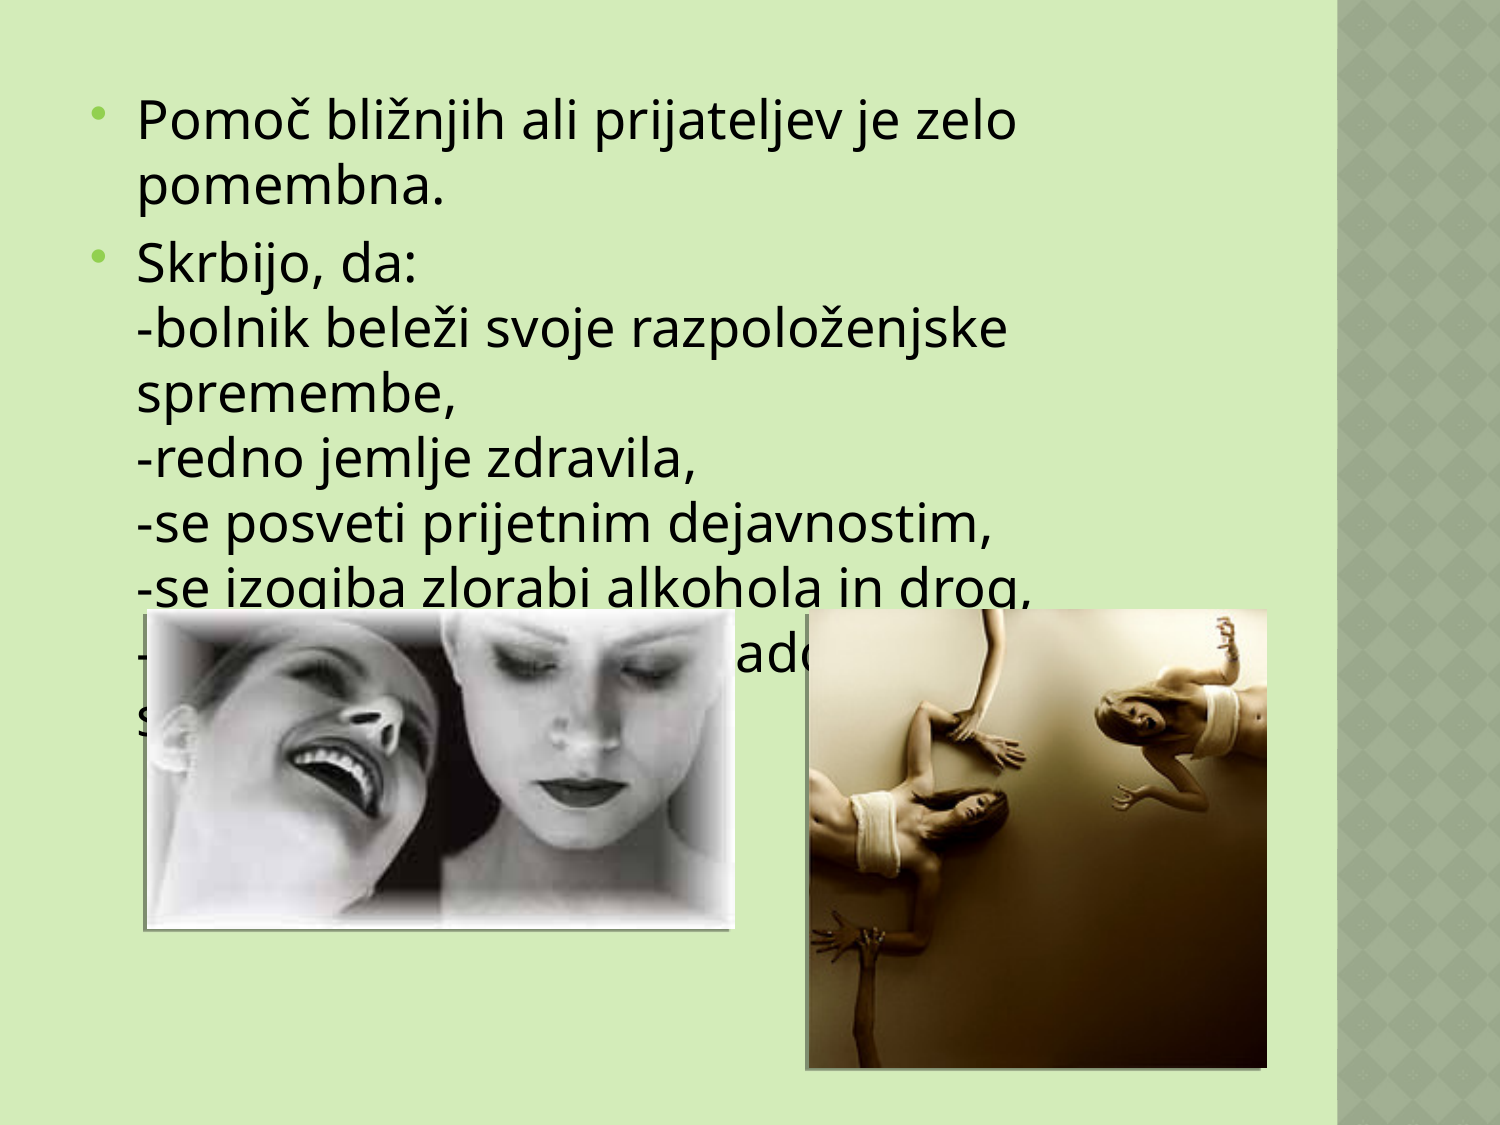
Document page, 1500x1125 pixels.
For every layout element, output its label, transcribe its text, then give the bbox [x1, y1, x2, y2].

picture [147, 609, 735, 929]
list Pomoč bližnjih ali prijateljev je zelo pomembna. Skrbijo, da: -bolnik beleži svoje razpoloženjske spremembe, -redno jemlje zdravila, -se posveti prijetnim dejavnostim, -se izogiba zlorabi alkohola in drog, -pomagajo bolniku obvladovati stresne situacije. [76, 78, 1265, 1083]
picture [809, 609, 1267, 1068]
